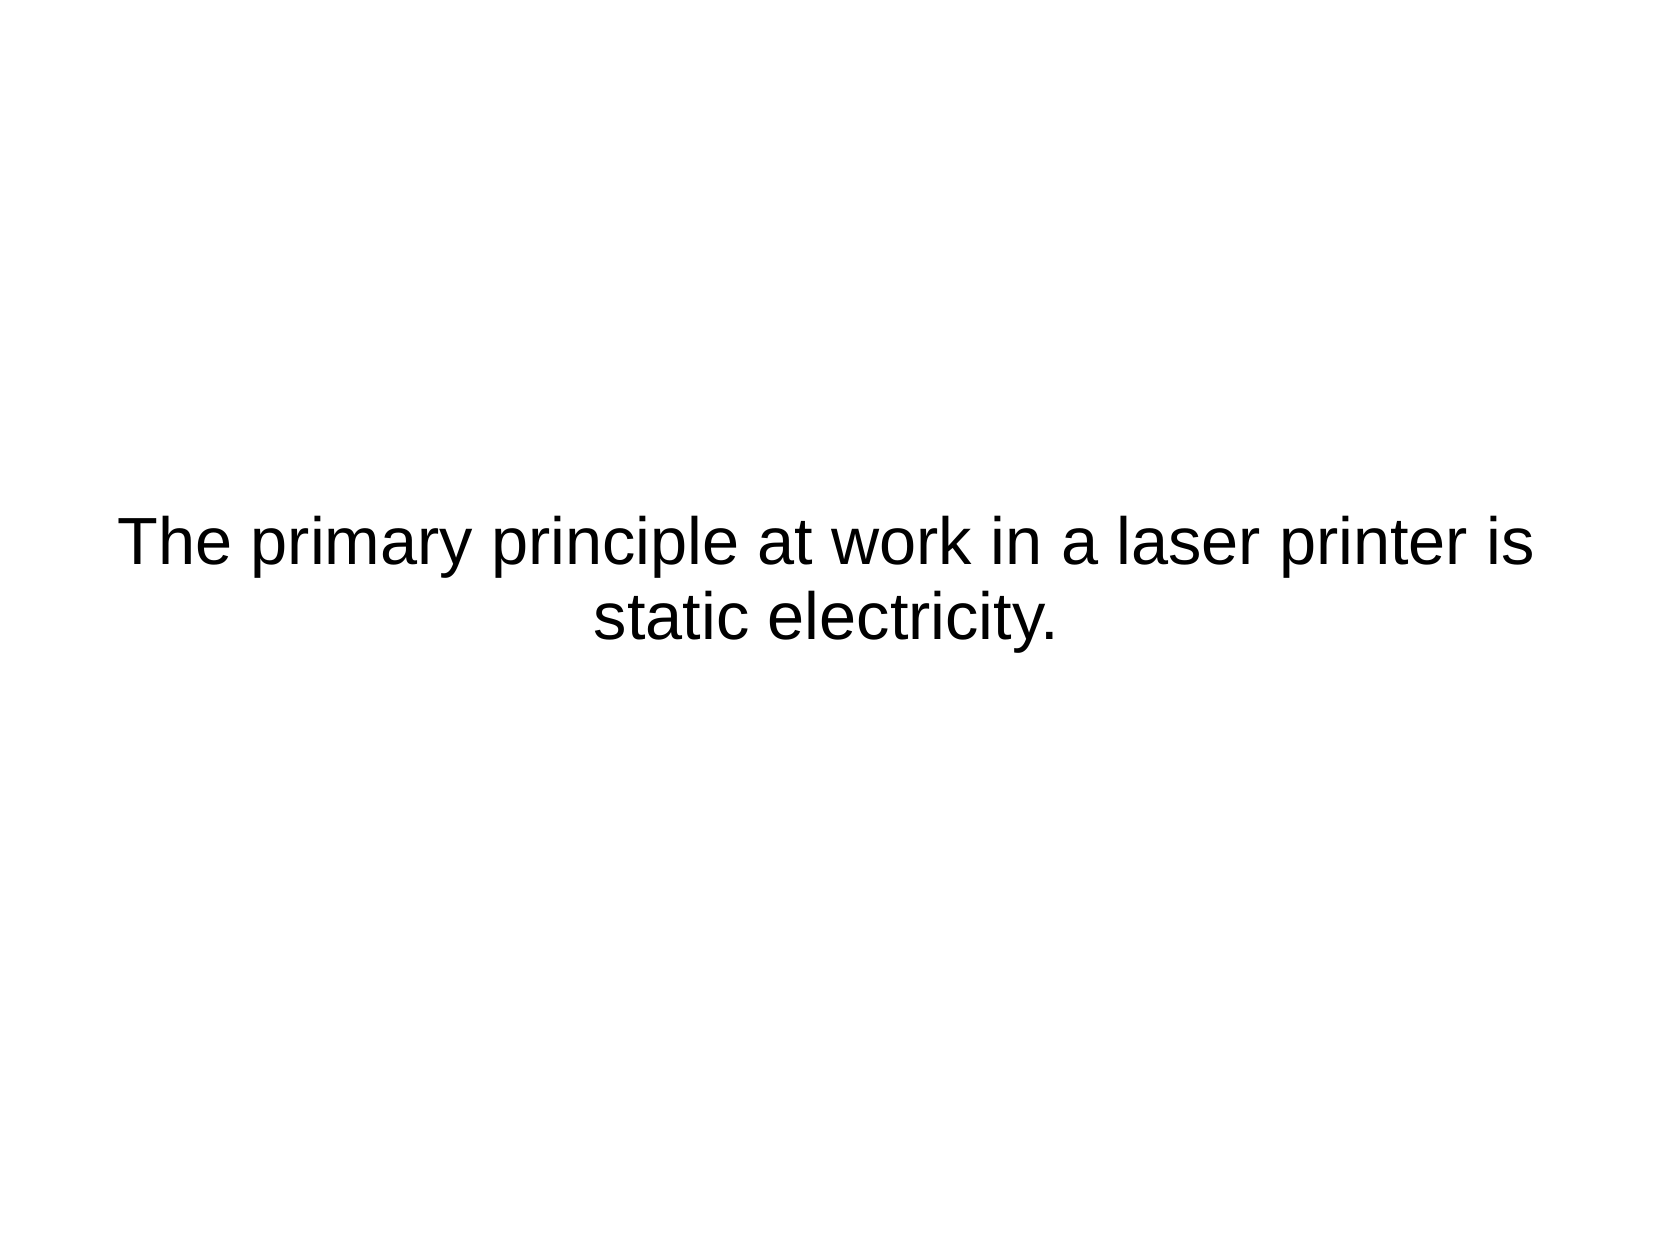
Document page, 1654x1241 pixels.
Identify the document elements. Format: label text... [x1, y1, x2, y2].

subtitle The primary principle at work in a laser printer is static electricity. [82, 56, 1571, 1102]
